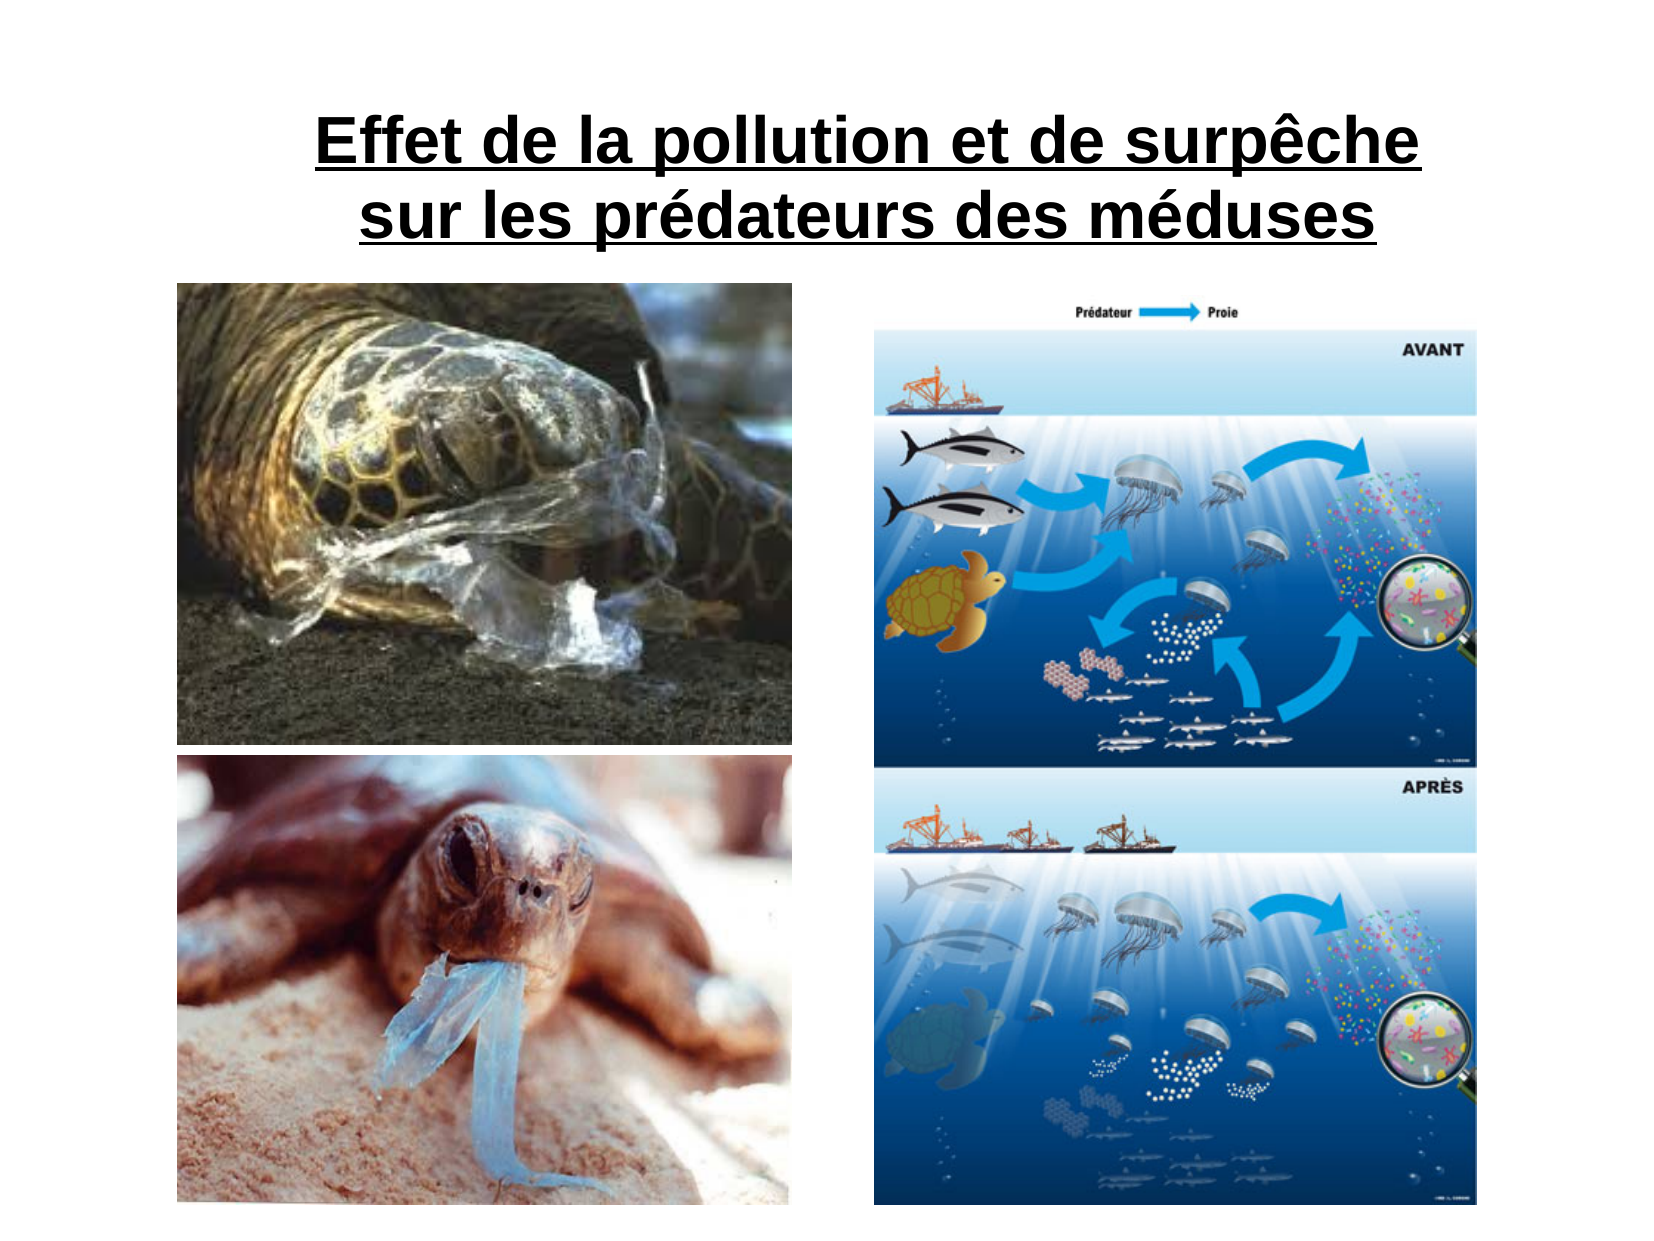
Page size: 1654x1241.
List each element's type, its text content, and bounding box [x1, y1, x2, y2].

picture [177, 283, 792, 745]
picture [874, 295, 1477, 1205]
picture [177, 755, 792, 1205]
text_box Effet de la pollution et de surpêche sur les prédateurs des méduses [271, 95, 1465, 260]
